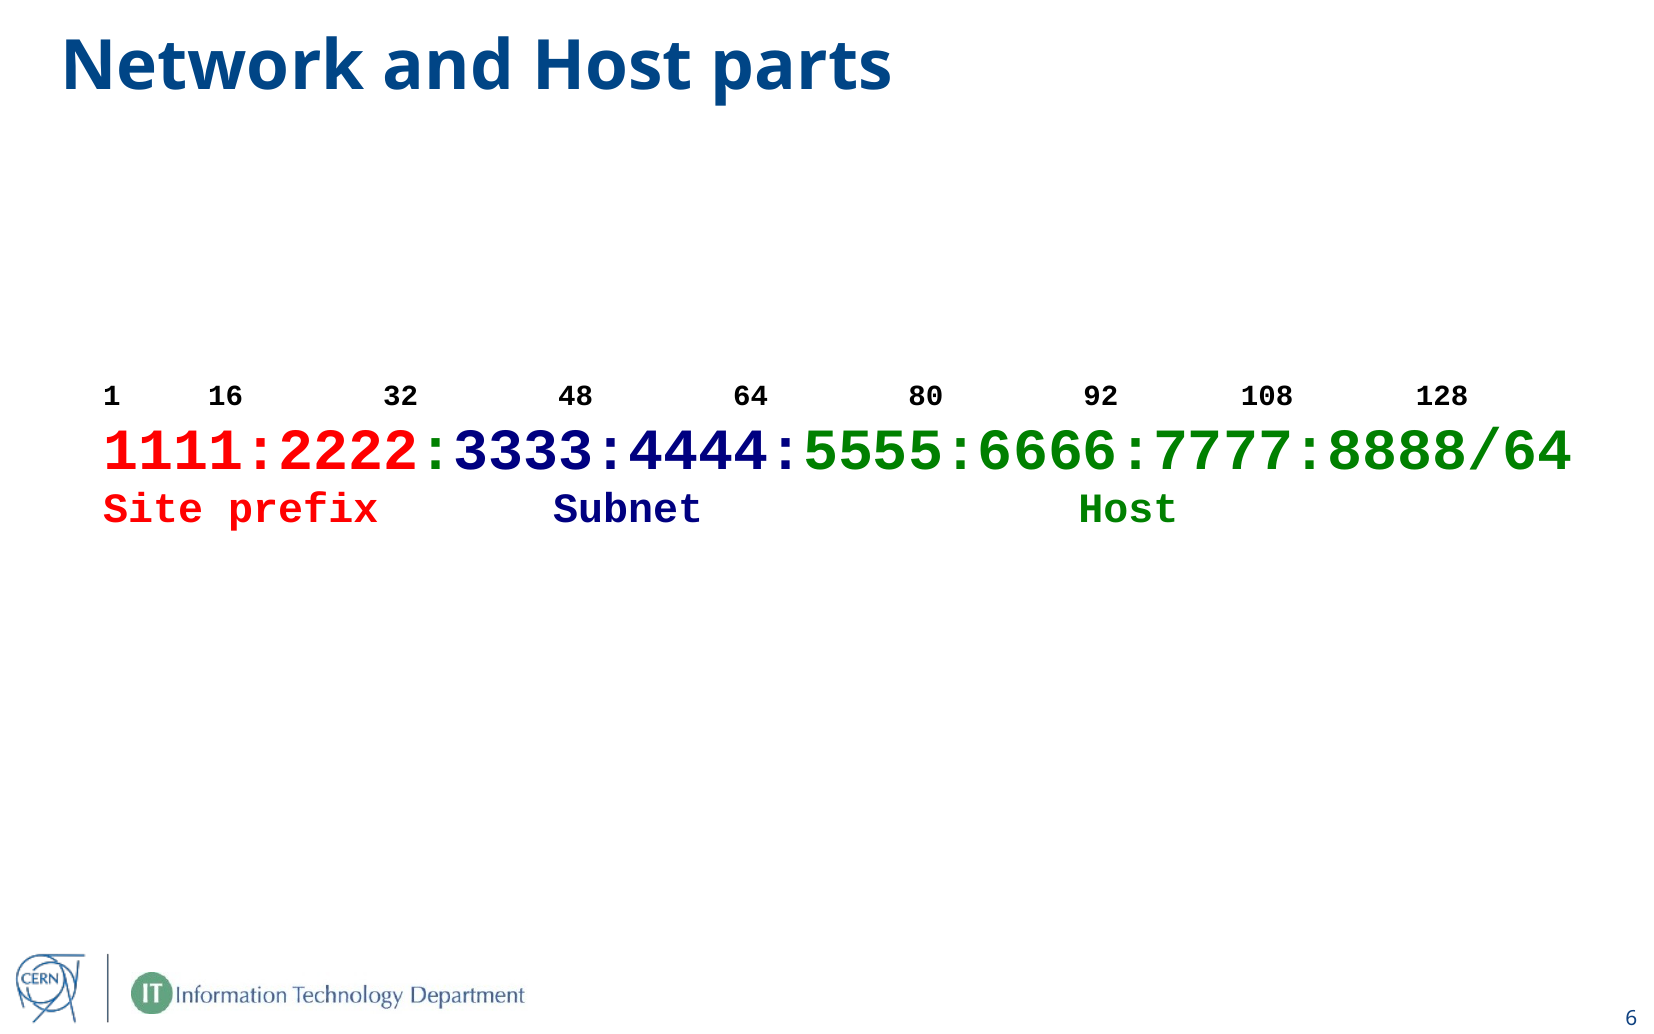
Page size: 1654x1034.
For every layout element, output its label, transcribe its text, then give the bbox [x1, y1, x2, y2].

title Network and Host parts [60, 0, 1528, 138]
picture [16, 985, 64, 1032]
text_box 1 16 32 48 64 80 92 108 128 1111:2222:3333:4444:5555:6666:7777:8888/64 Site prefix Subnet Host [88, 193, 1628, 907]
picture [36, 1002, 50, 1009]
picture [131, 972, 774, 1014]
